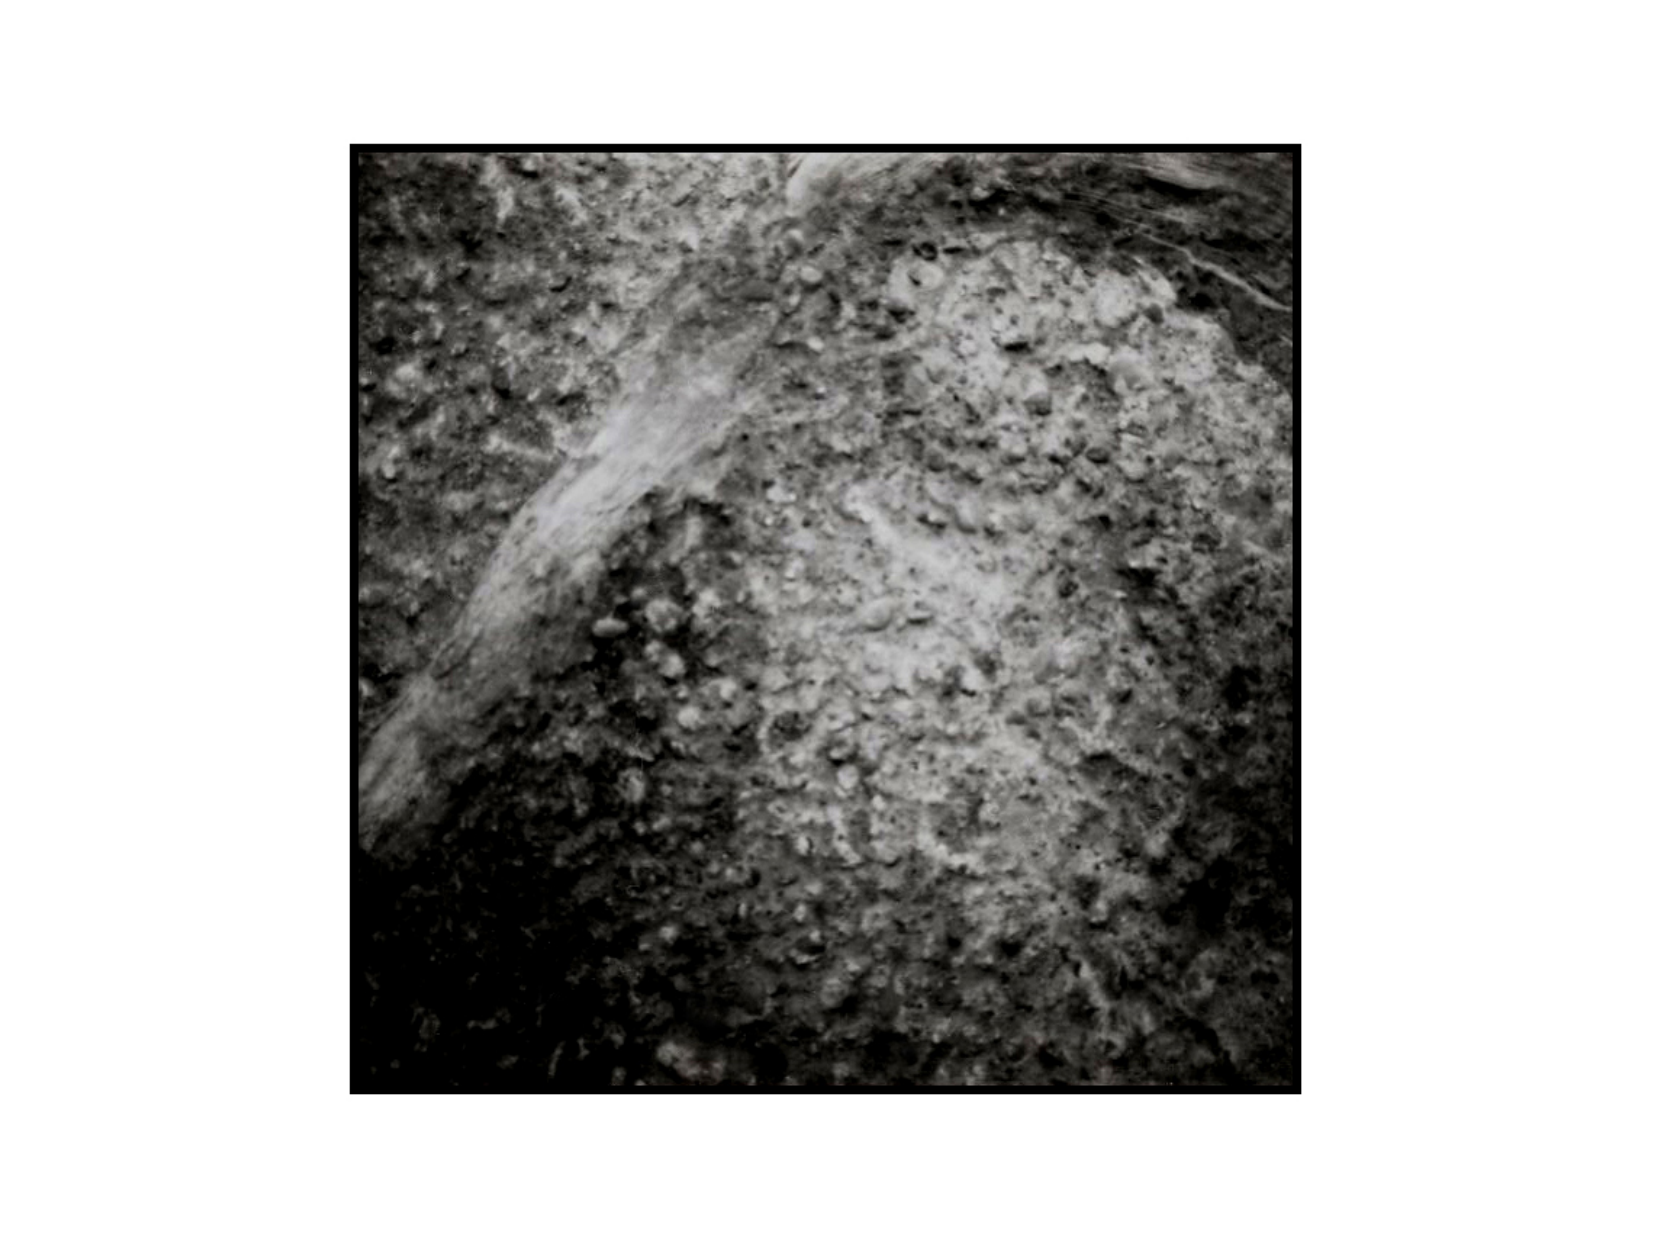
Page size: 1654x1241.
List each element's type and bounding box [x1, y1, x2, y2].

picture [205, 0, 1448, 1241]
